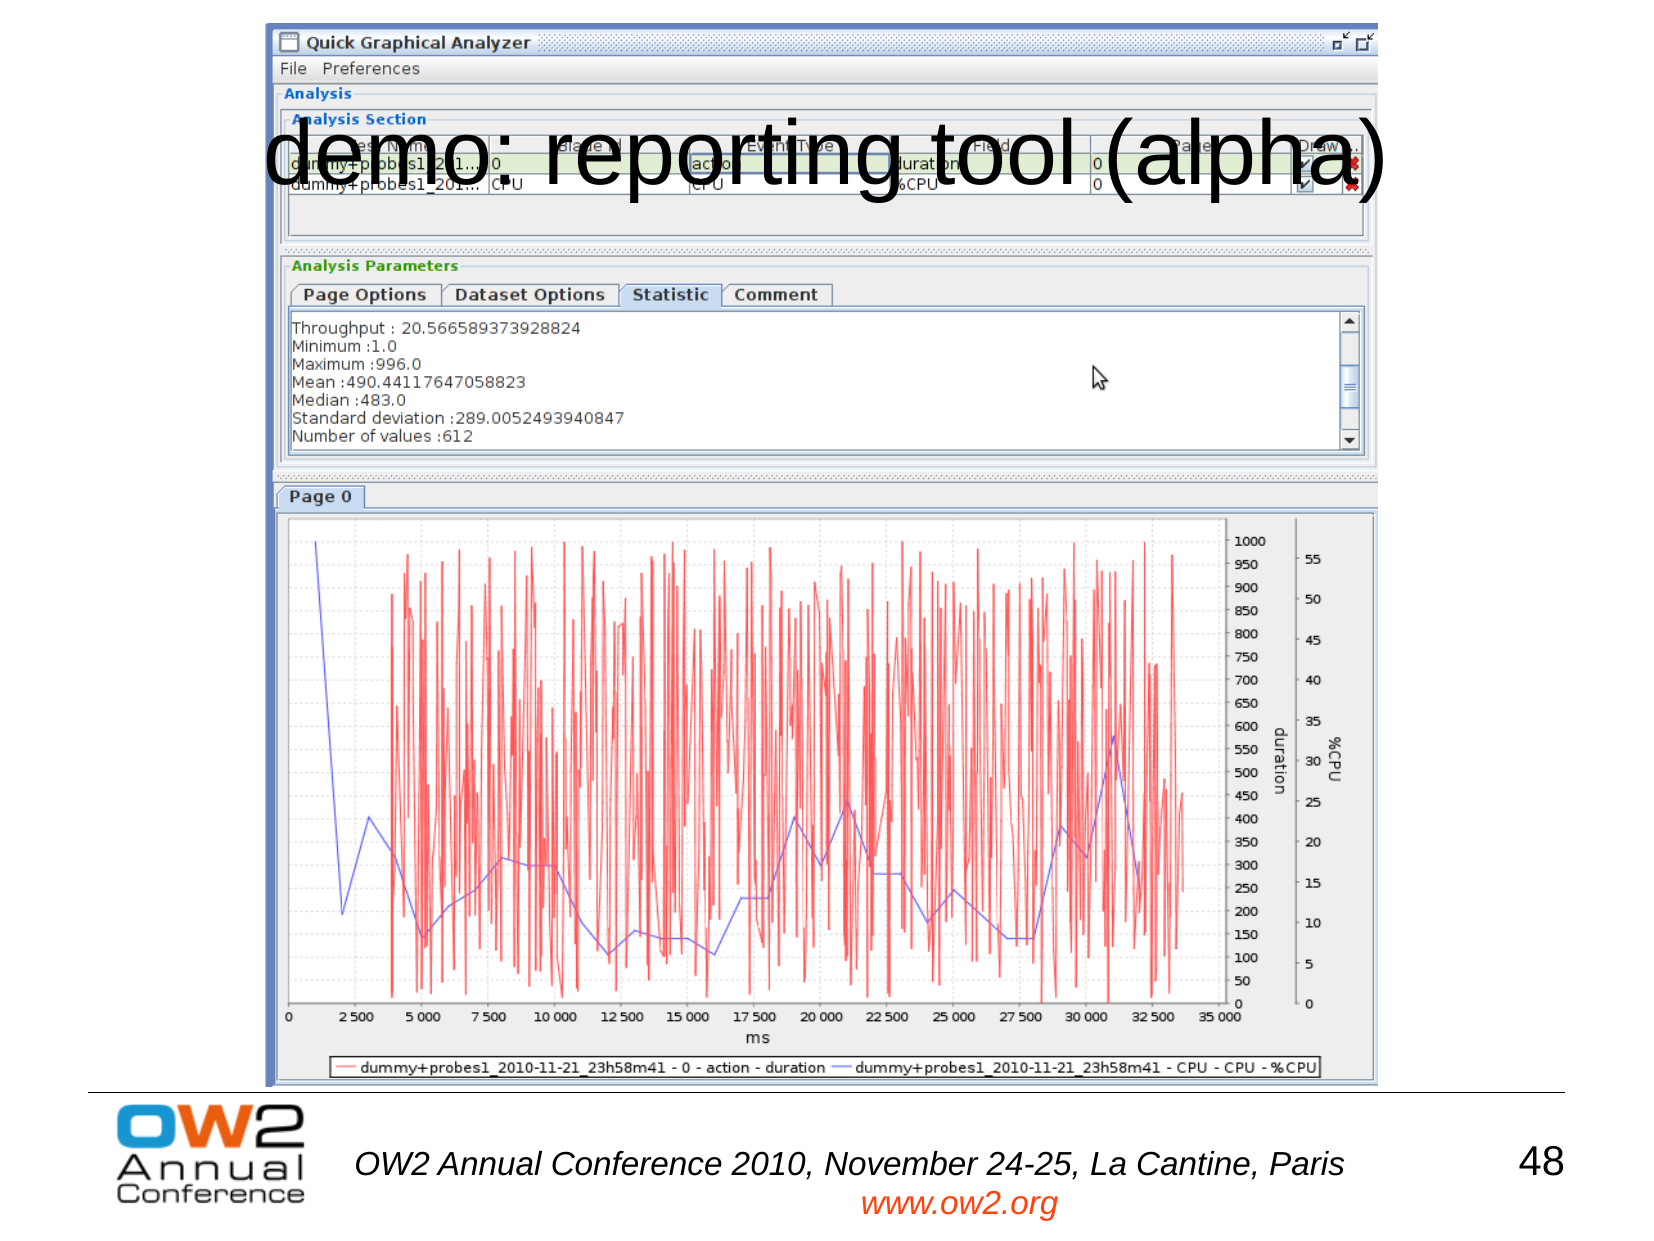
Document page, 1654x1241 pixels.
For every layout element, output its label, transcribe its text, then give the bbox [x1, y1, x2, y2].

picture [265, 23, 1378, 56]
title demo: reporting tool (alpha) [82, 56, 1571, 250]
picture [265, 250, 1378, 1087]
picture [88, 1092, 333, 1213]
